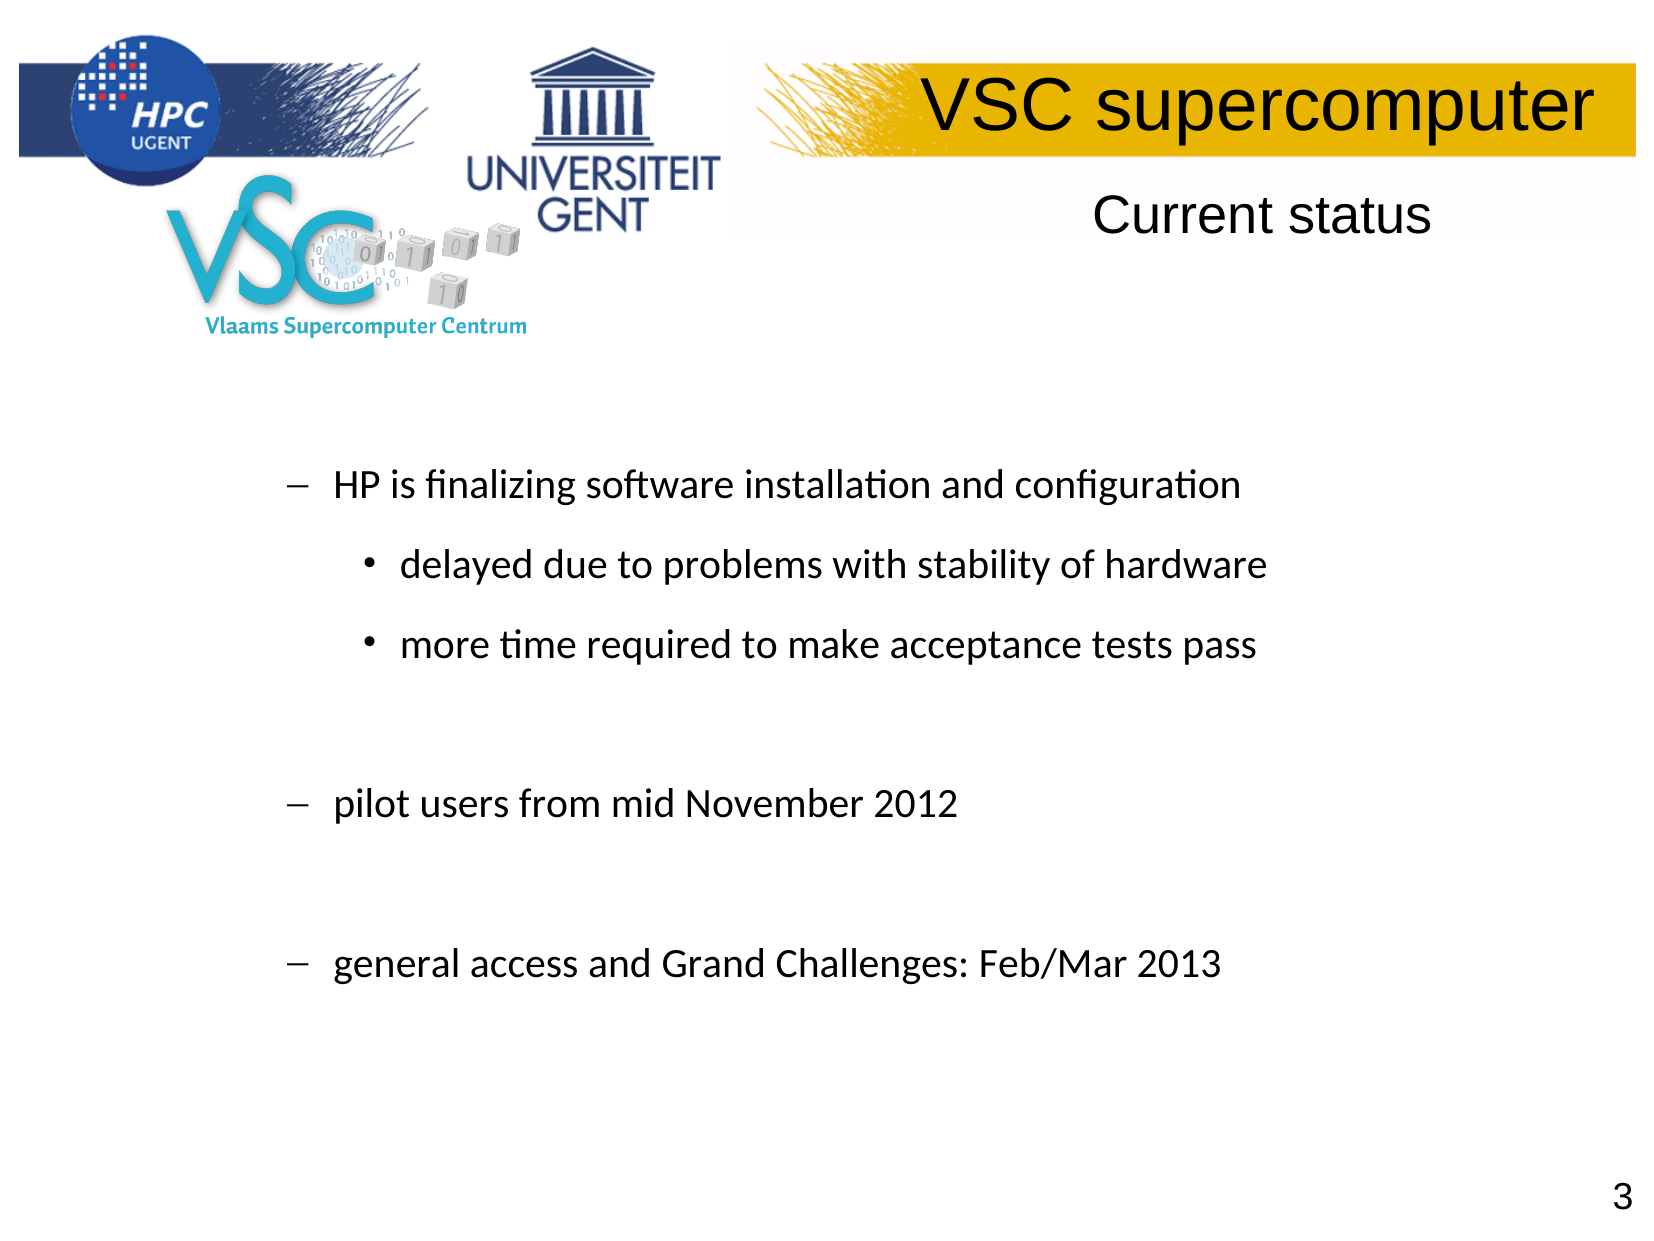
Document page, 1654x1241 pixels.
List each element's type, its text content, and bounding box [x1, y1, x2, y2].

title VSC supercomputer [904, 56, 1613, 150]
text_box Current status [872, 172, 1654, 263]
text_box HP is finalizing software installation and configuration delayed due to problems with stability of hardware more time required to make acceptance tests pass pilot users from mid November 2012 general access and Grand Challenges: Feb/Mar 2013 [197, 449, 1511, 1141]
picture [19, 8, 1636, 338]
